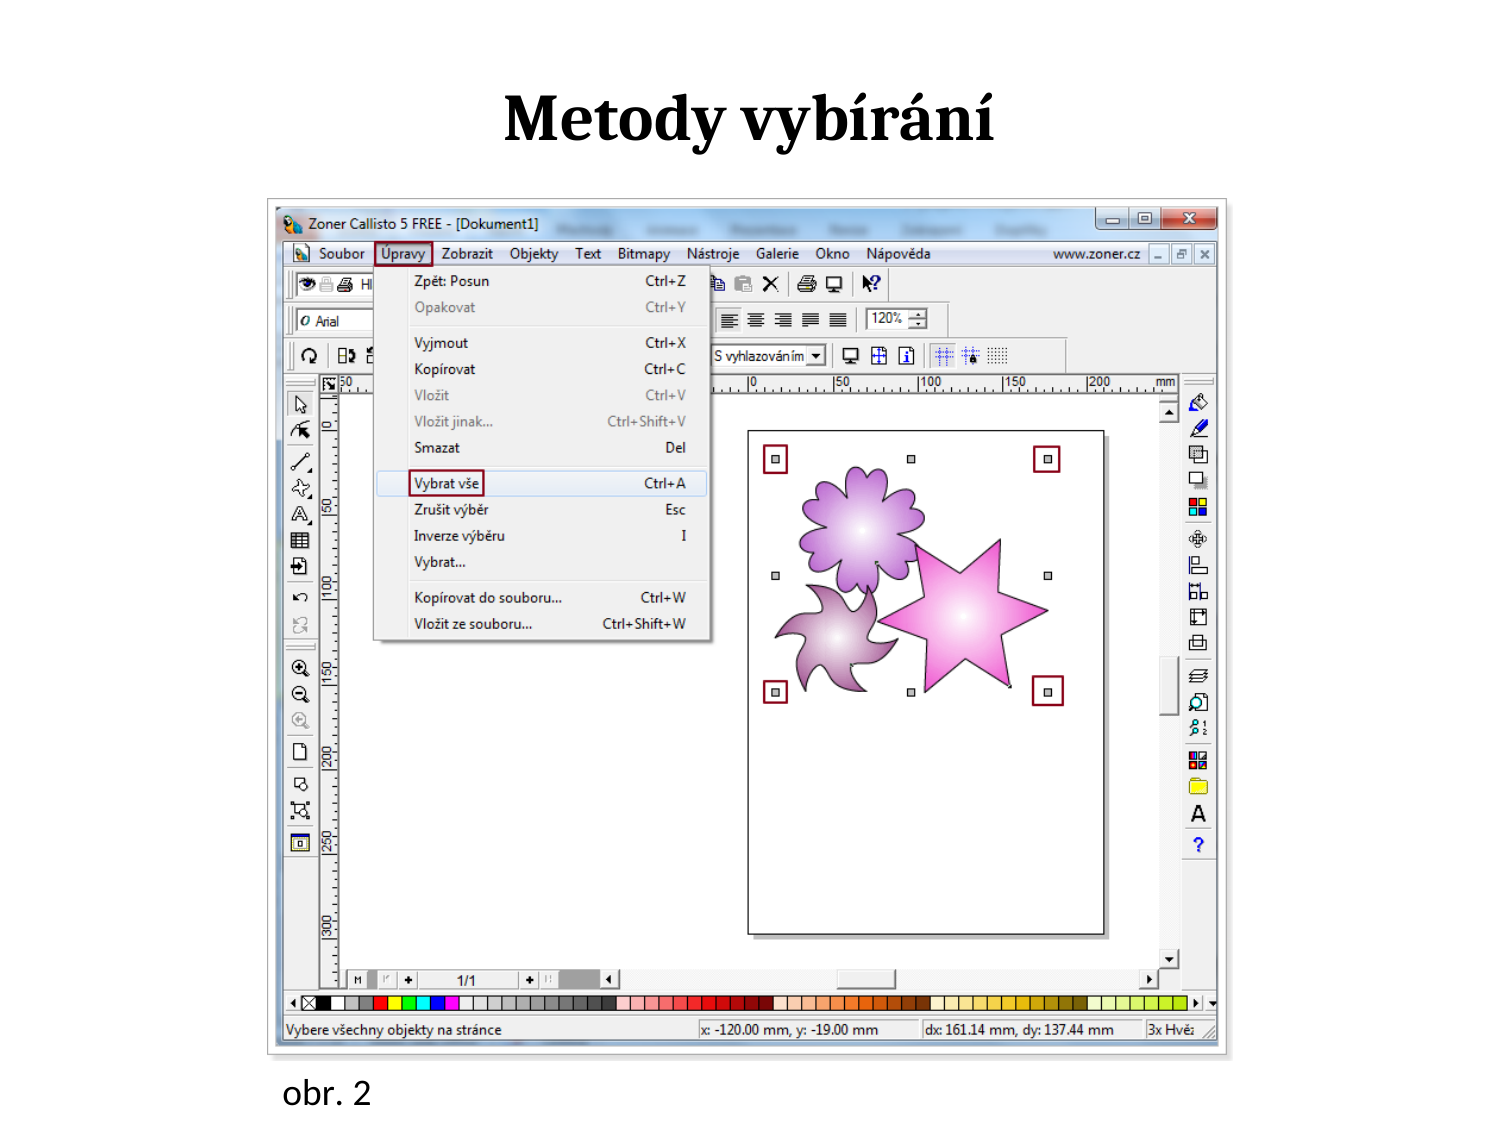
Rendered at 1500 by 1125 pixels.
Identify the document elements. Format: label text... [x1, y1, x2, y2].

picture [267, 198, 1233, 1061]
text_box obr. 2 [267, 1061, 552, 1121]
text_box Metody vybírání [0, 66, 1500, 162]
